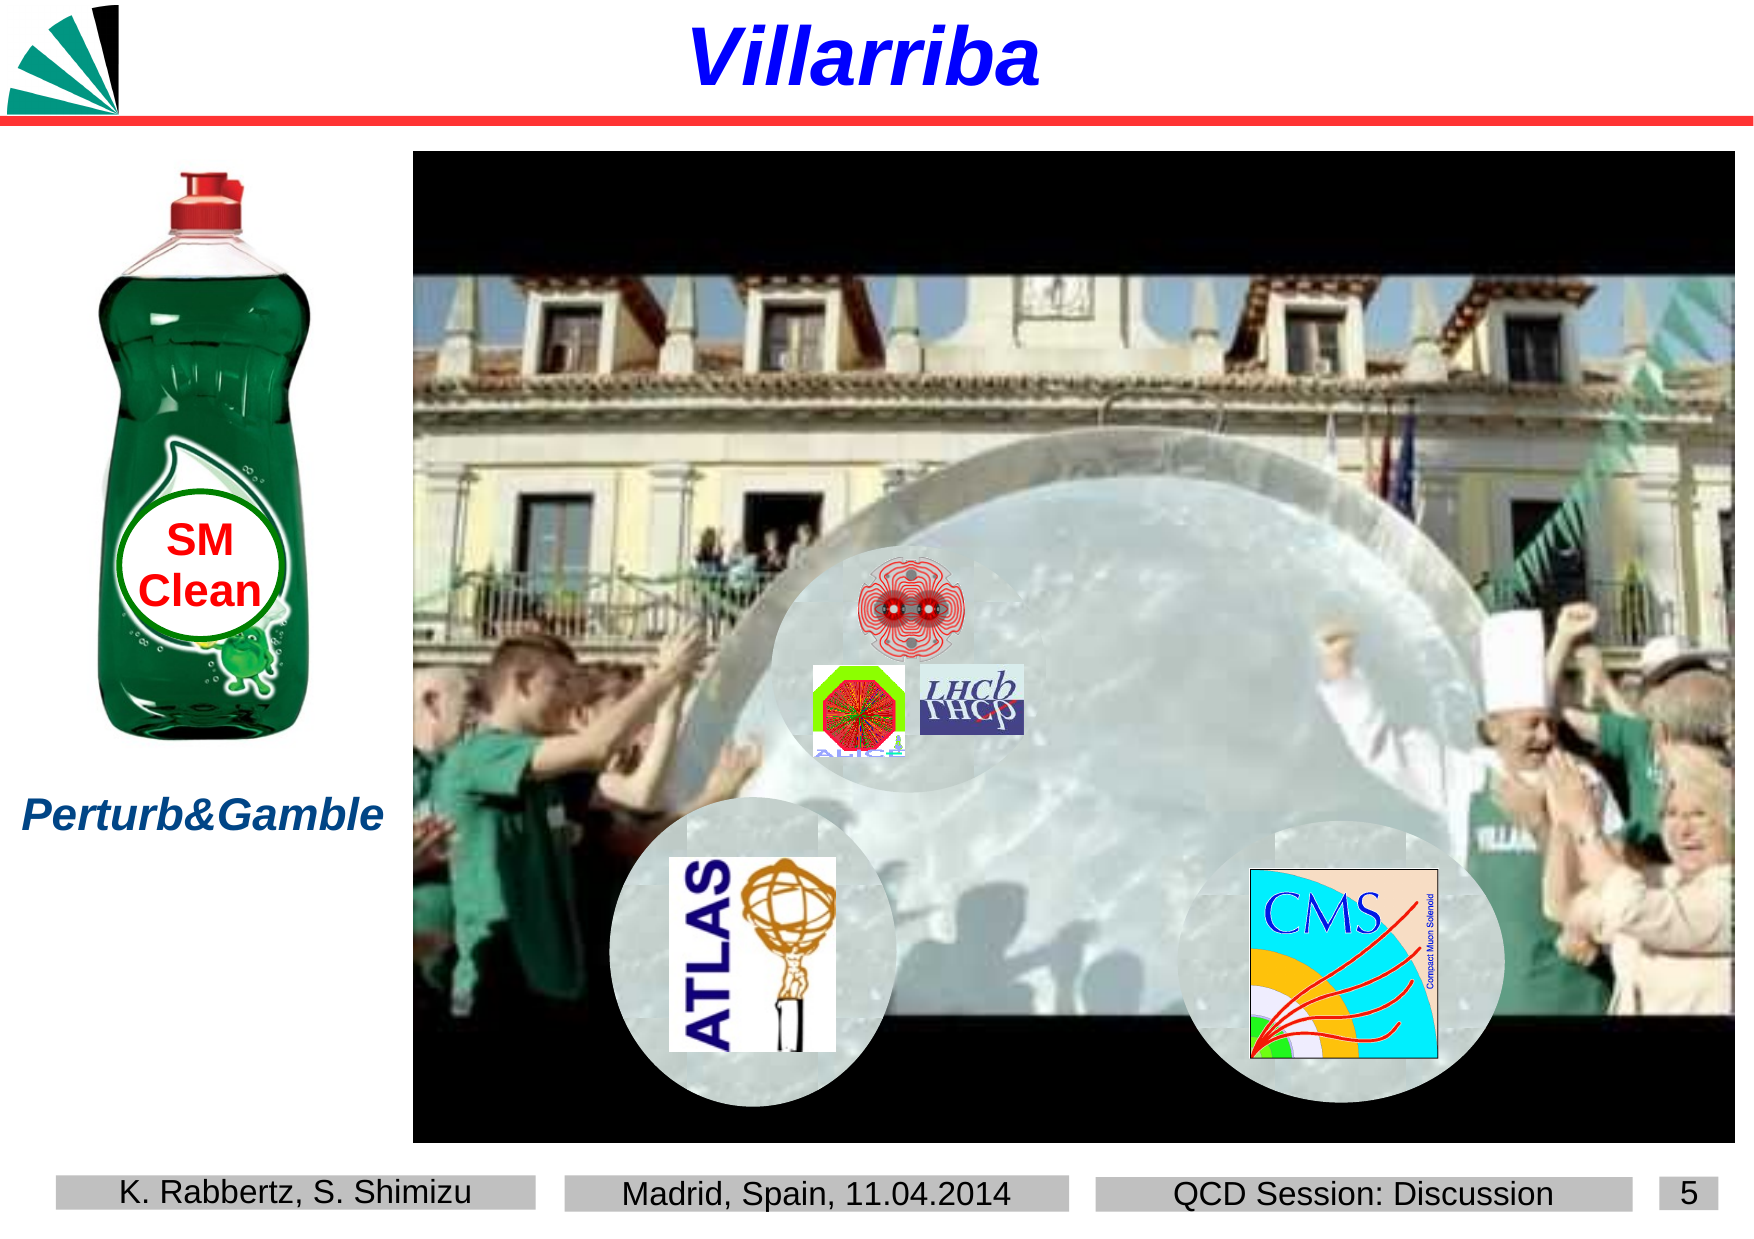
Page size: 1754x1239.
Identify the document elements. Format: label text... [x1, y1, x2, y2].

title Villarriba [123, 0, 1606, 114]
picture [84, 159, 321, 752]
text_box [1177, 820, 1505, 1103]
text_box Perturb&Gamble [9, 782, 397, 846]
text_box SM Clean [119, 491, 282, 640]
picture [413, 151, 1735, 1143]
picture [7, 5, 119, 116]
text_box [771, 545, 1047, 793]
text_box [609, 797, 897, 1107]
